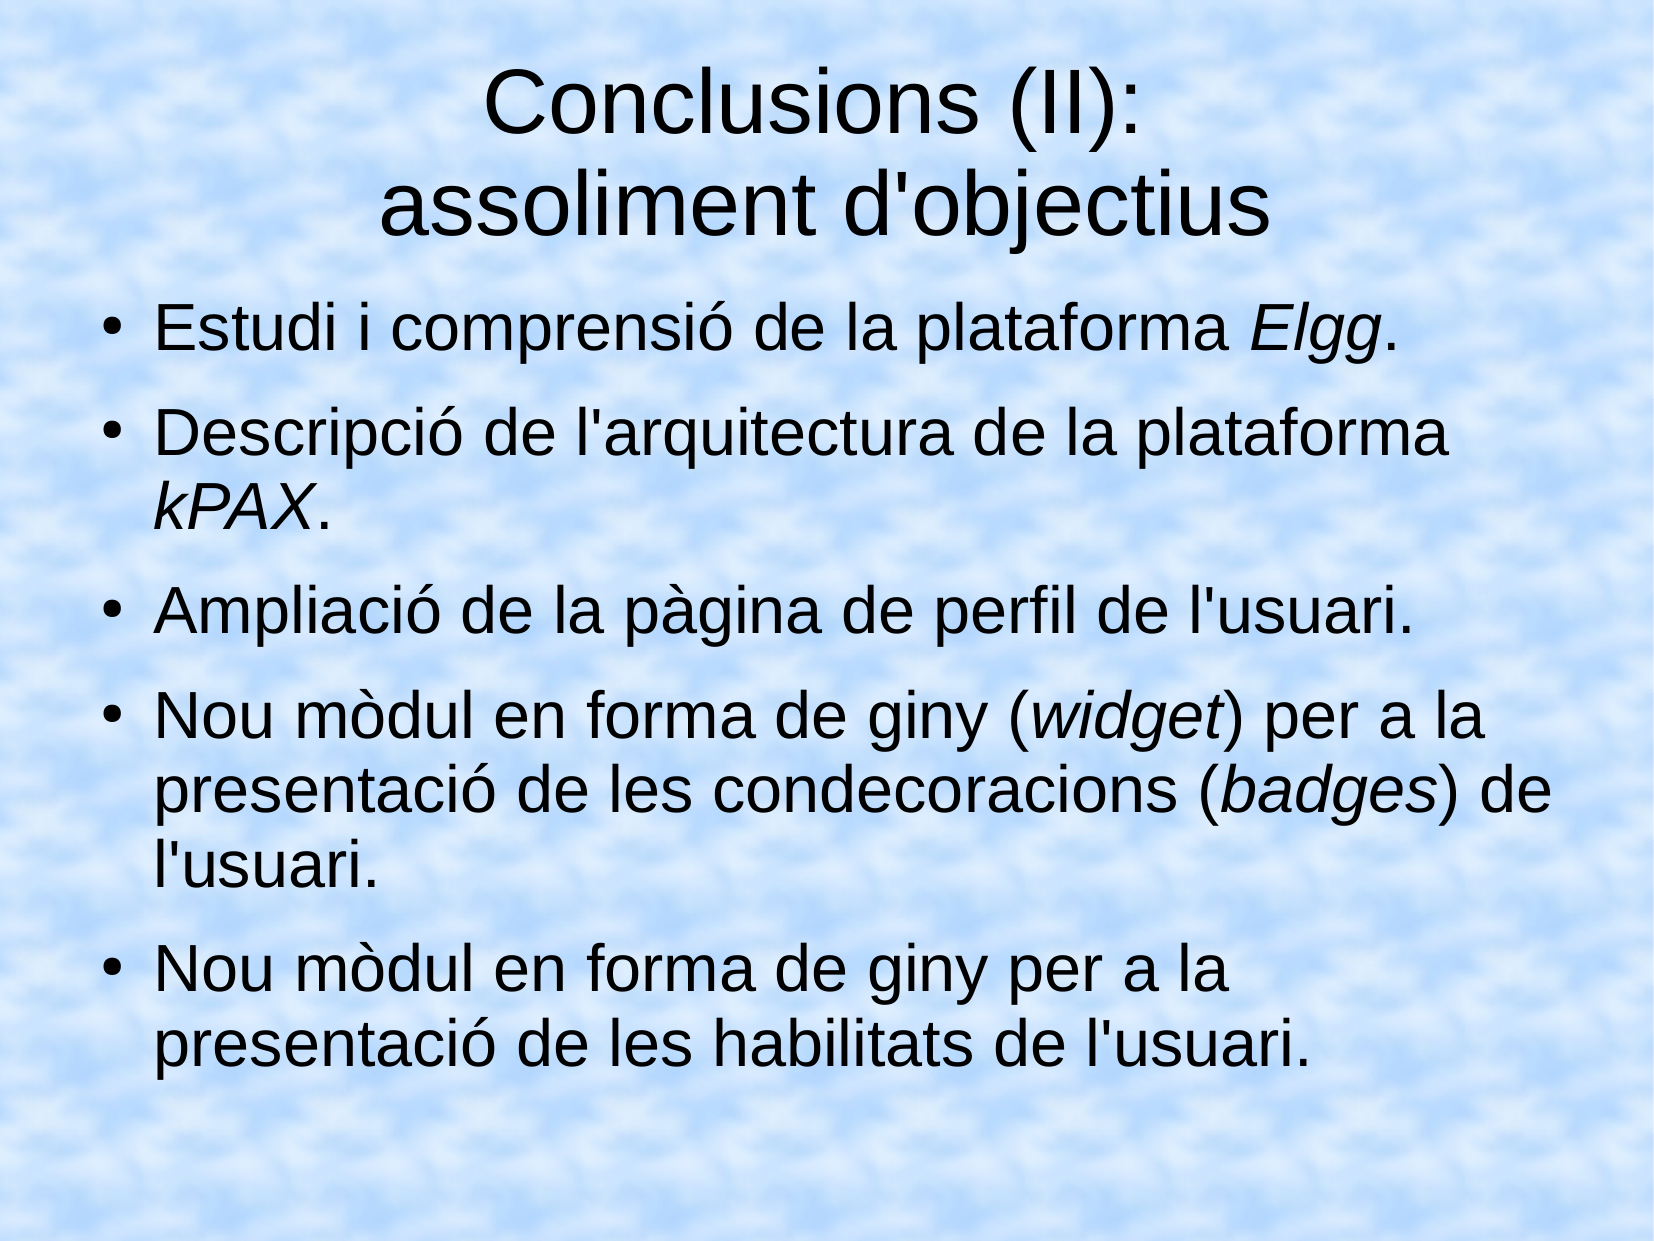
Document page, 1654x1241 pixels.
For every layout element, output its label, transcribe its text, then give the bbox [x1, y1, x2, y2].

list Estudi i comprensió de la plataforma Elgg. Descripció de l'arquitectura de la plataforma kPAX. Ampliació de la pàgina de perfil de l'usuari. Nou mòdul en forma de giny (widget) per a la presentació de les condecoracions (badges) de l'usuari. Nou mòdul en forma de giny per a la presentació de les habilitats de l'usuari. [82, 290, 1571, 1082]
title Conclusions (II): assoliment d'objectius [82, 49, 1571, 257]
picture [0, 0, 1654, 1241]
